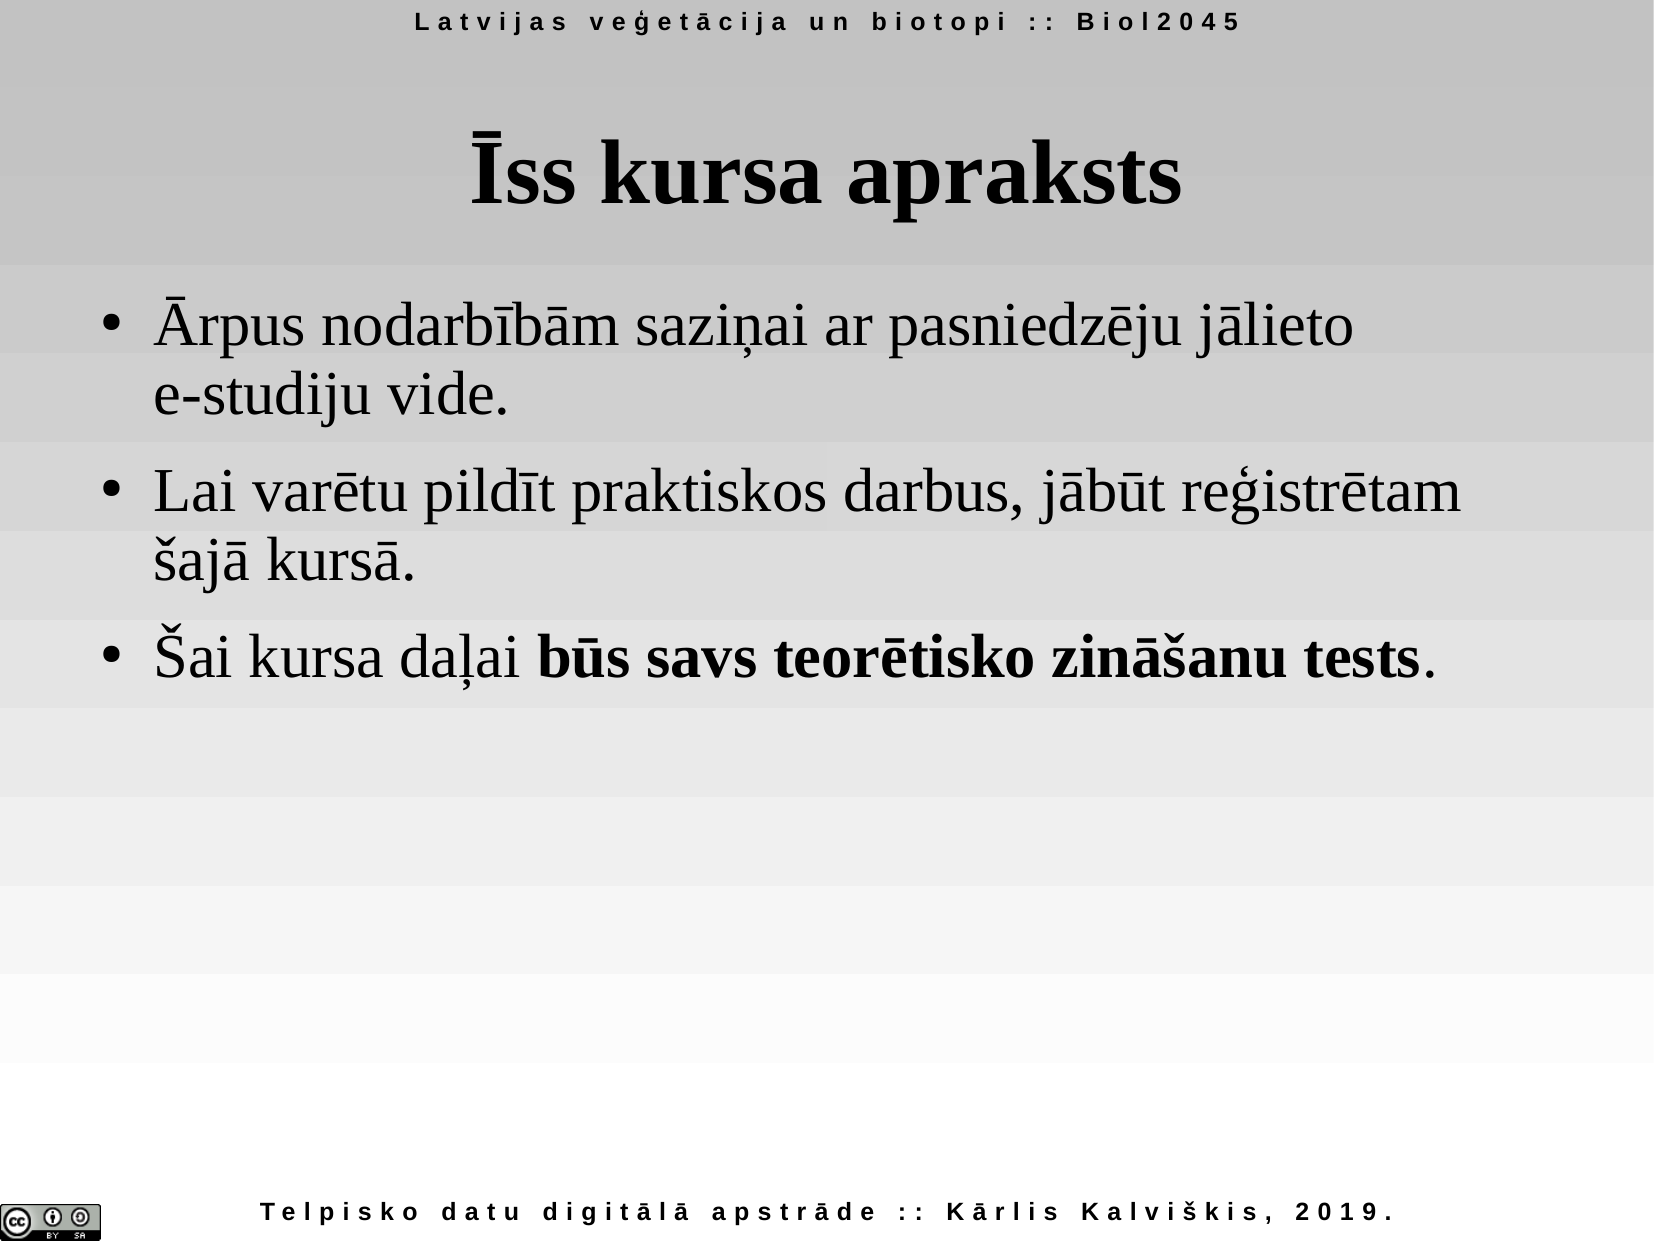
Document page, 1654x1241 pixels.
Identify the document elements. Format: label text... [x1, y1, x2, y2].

list Ārpus nodarbībām saziņai ar pasniedzēju jālieto e‑studiju vide. Lai varētu pildīt praktiskos darbus, jābūt reģistrētam šajā kursā. Šai kursa daļai būs savs teorētisko zināšanu tests. [82, 296, 1571, 1113]
picture [0, 0, 1654, 1241]
title Īss kursa apraksts [29, 49, 1625, 296]
